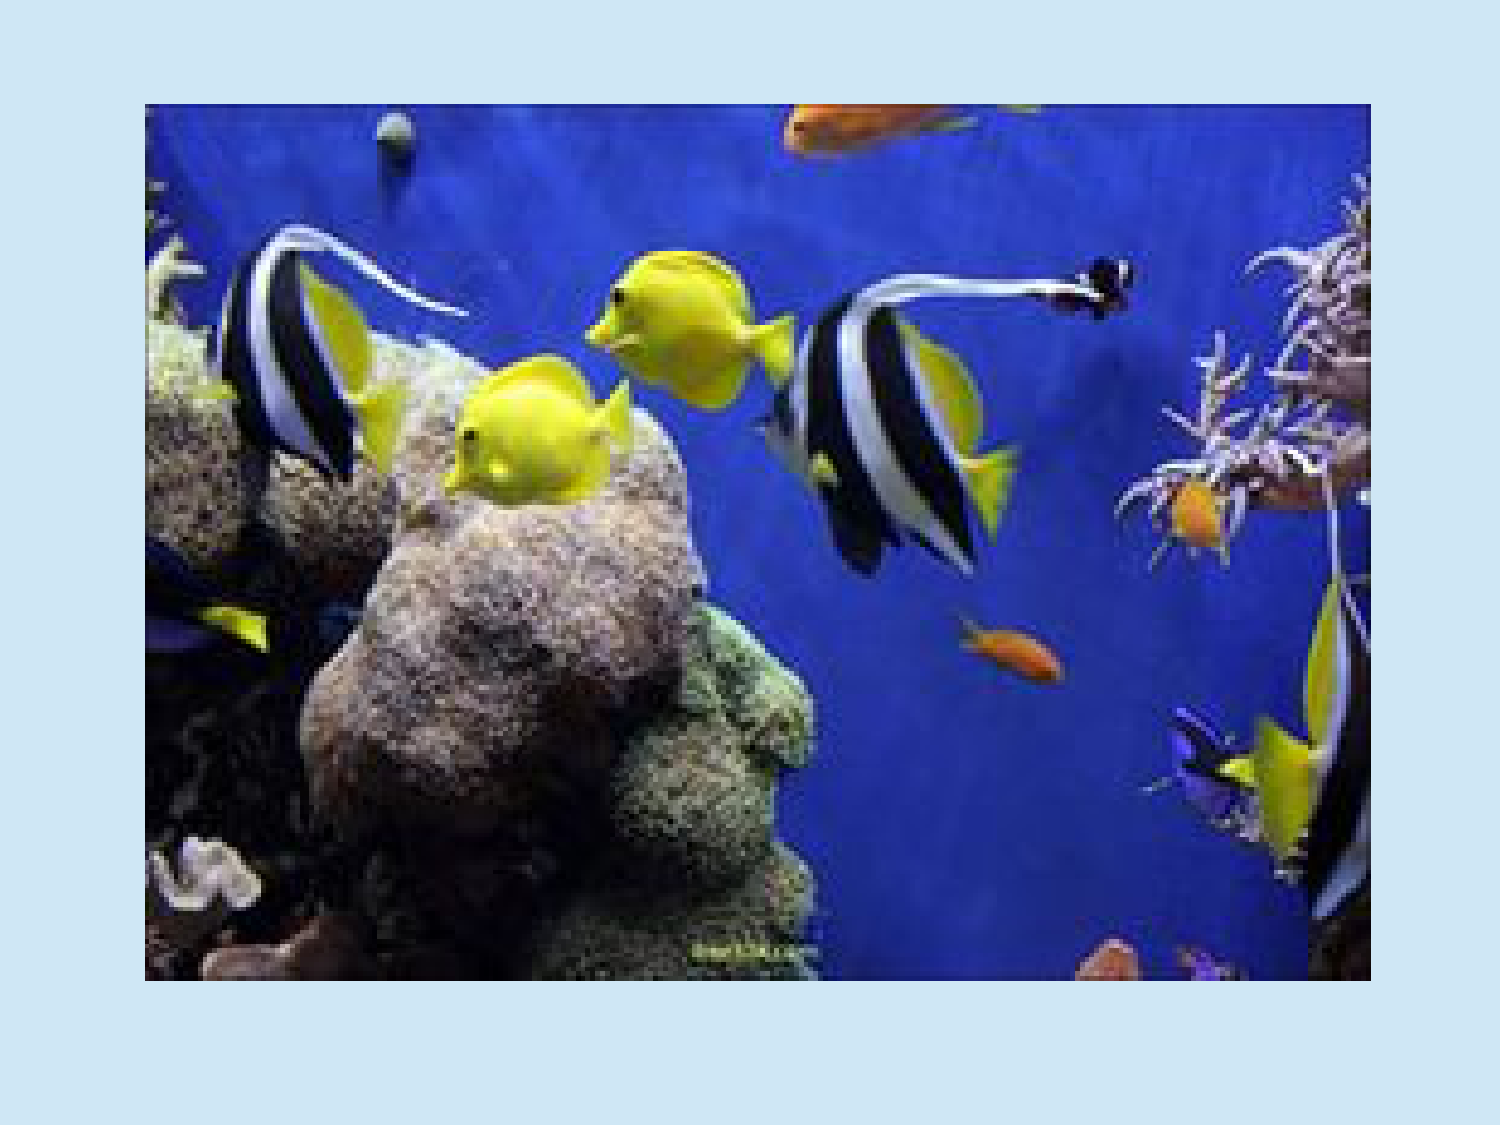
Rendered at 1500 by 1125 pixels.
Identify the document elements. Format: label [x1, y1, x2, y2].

picture [145, 104, 1371, 981]
